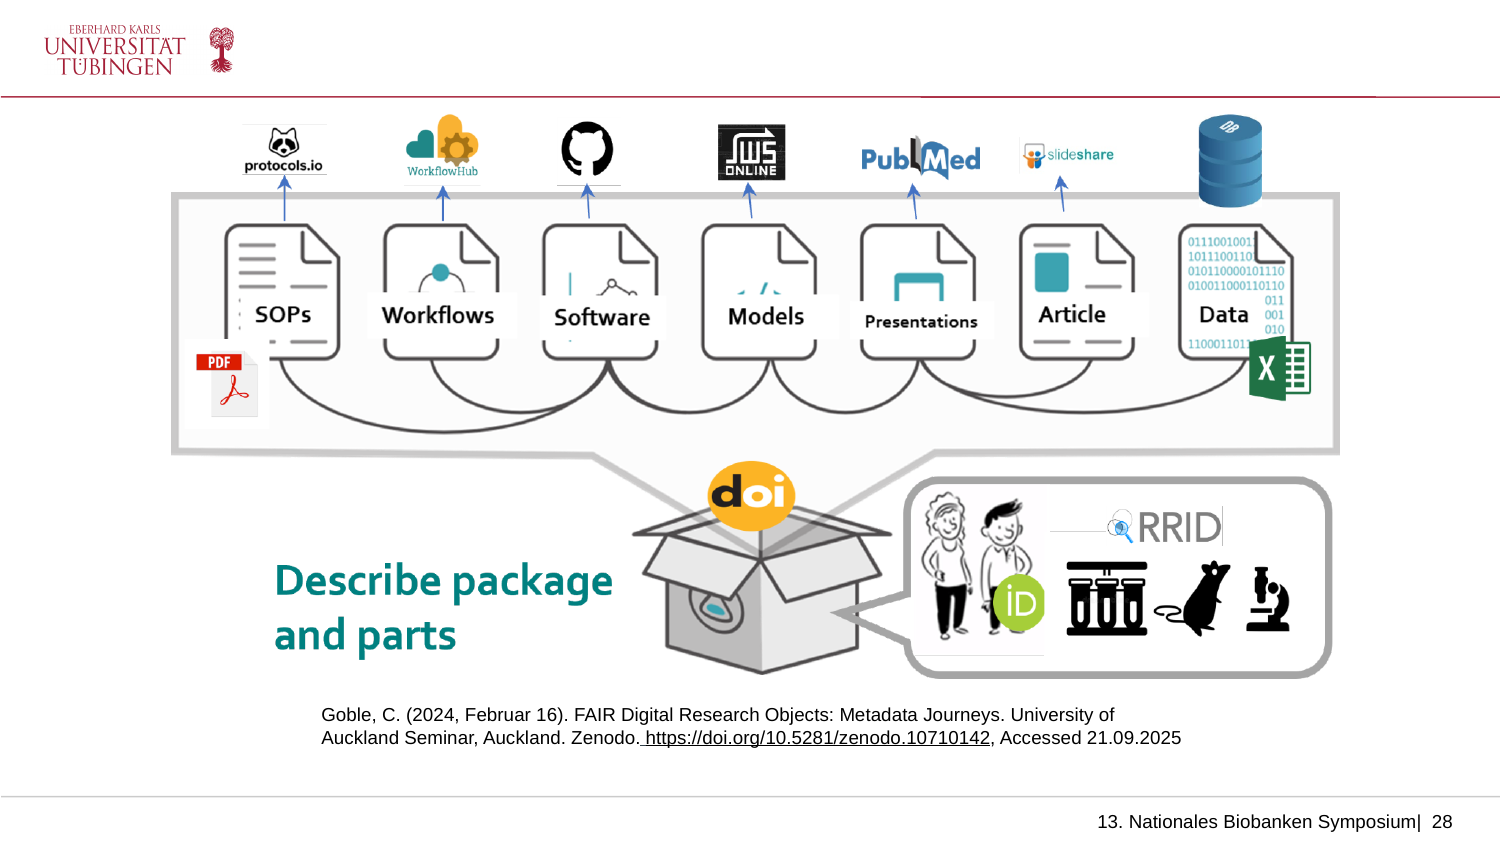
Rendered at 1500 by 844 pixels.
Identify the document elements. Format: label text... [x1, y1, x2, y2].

picture [44, 25, 234, 75]
picture [171, 111, 1346, 688]
text_box Goble, C. (2024, Februar 16). FAIR Digital Research Objects: Metadata Journeys. University of Auckland Seminar, Auckland. Zenodo. https://doi.org/10.5281/zenodo.10710142, Accessed 21.09.2025 [306, 687, 1210, 763]
